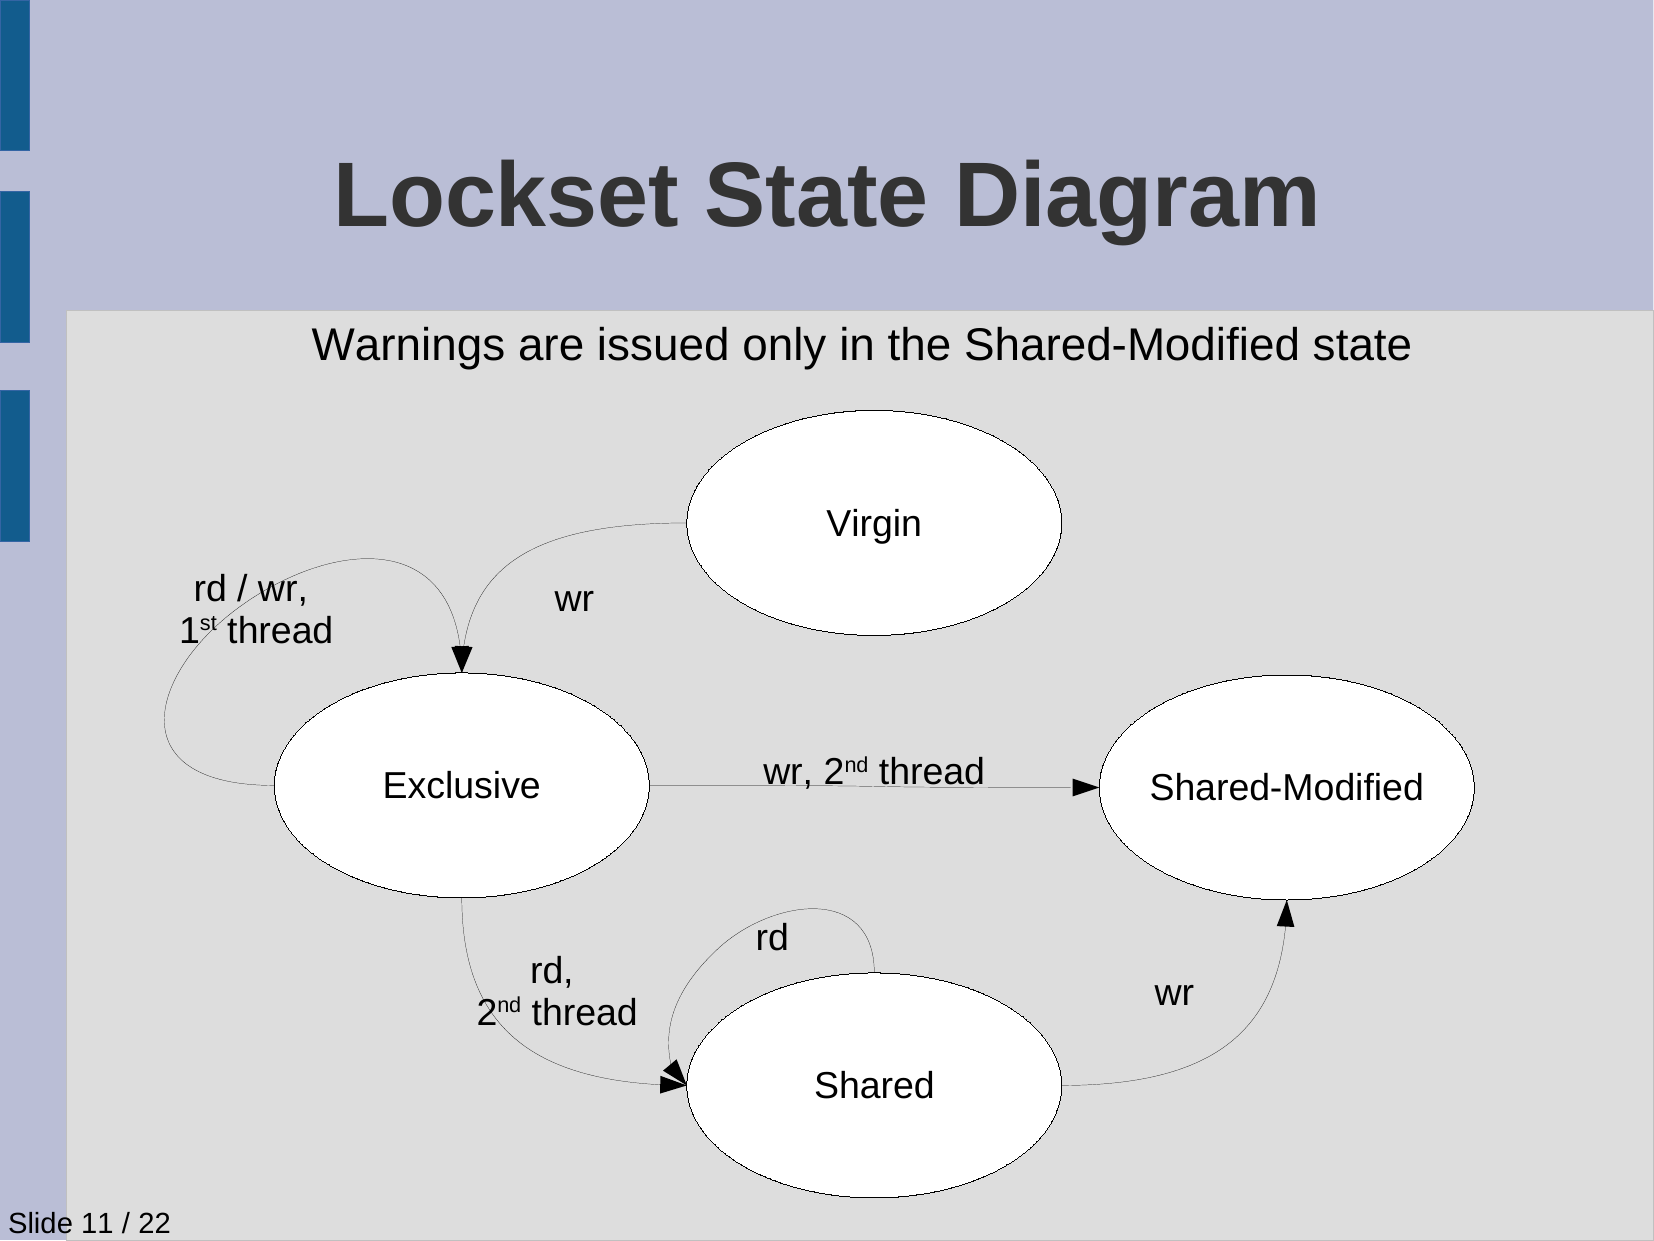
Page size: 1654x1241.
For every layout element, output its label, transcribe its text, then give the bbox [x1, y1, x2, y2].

text_box Virgin [686, 410, 1062, 636]
text_box Exclusive [274, 672, 650, 898]
text_box Shared-Modified [1099, 675, 1475, 900]
text_box Shared [686, 972, 1062, 1198]
